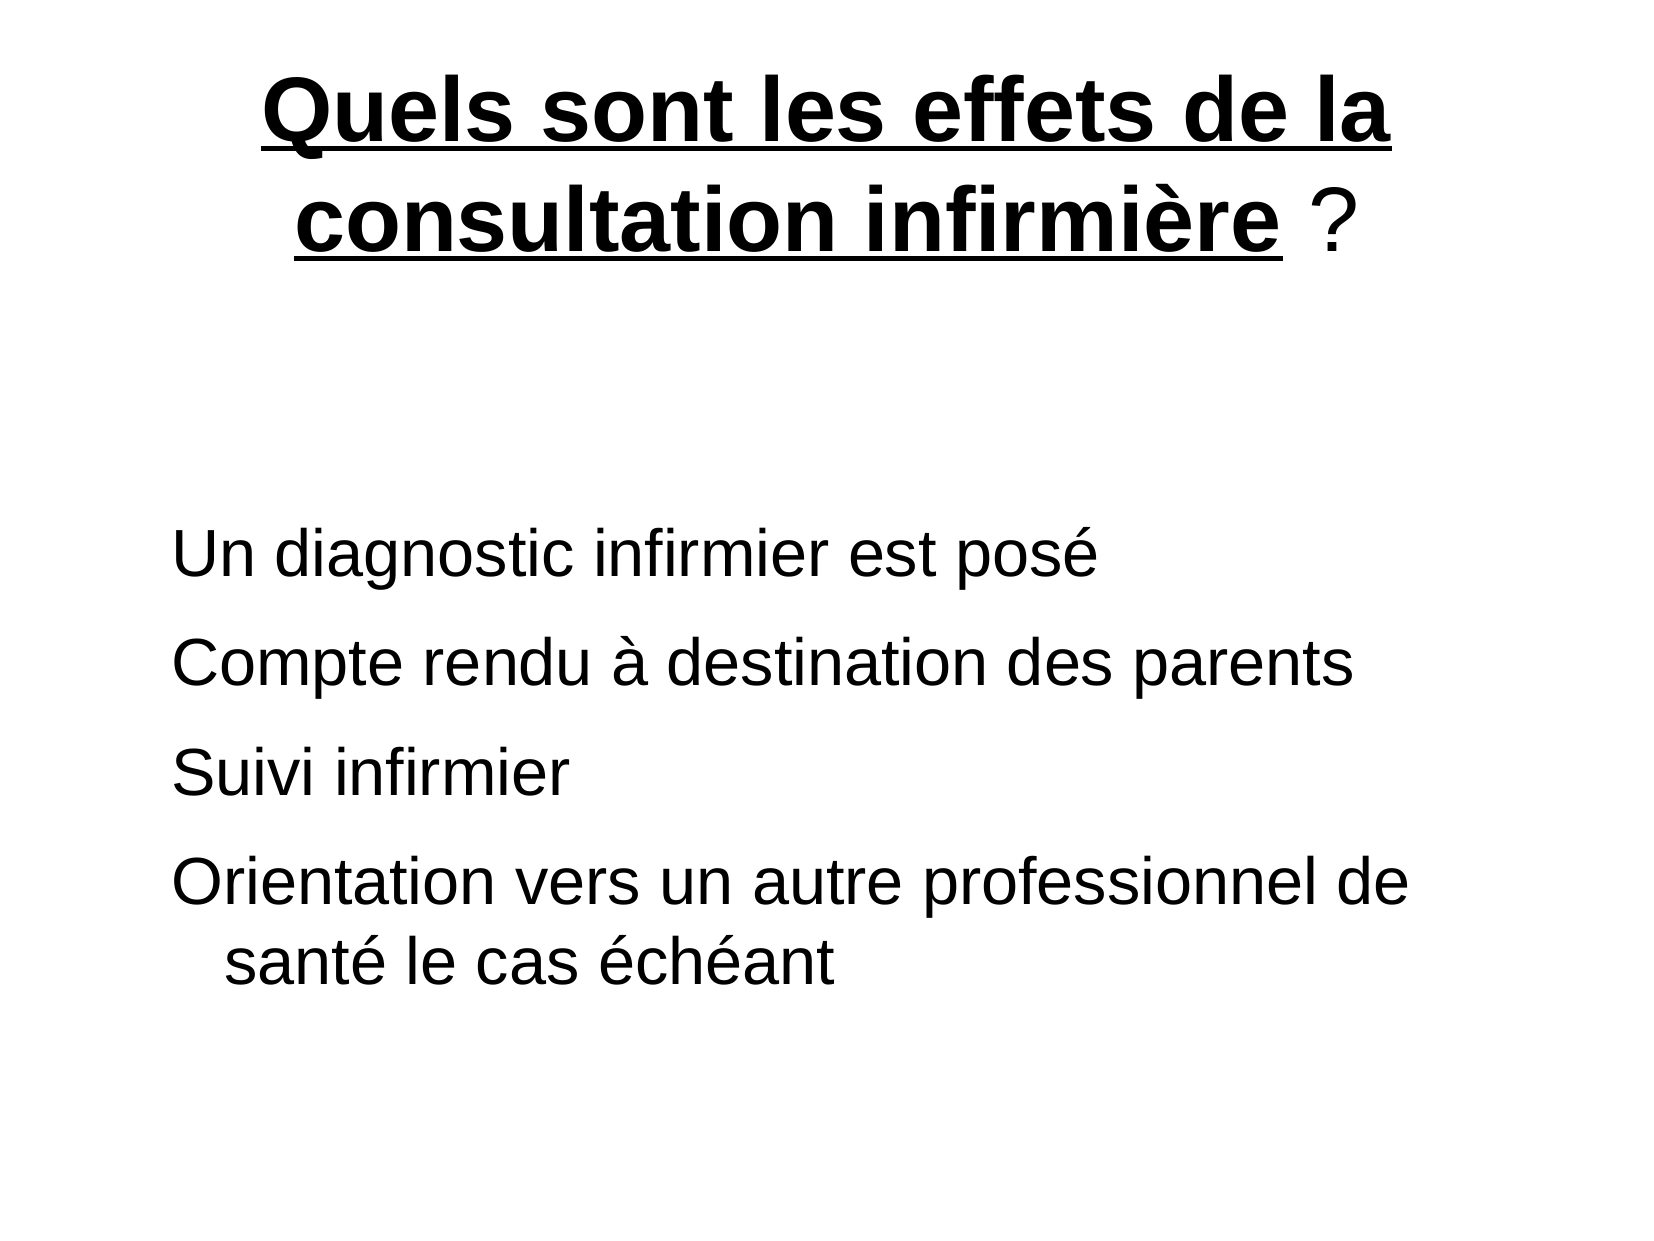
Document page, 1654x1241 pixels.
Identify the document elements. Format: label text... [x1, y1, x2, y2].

list Un diagnostic infirmier est posé Compte rendu à destination des parents Suivi infirmier Orientation vers un autre professionnel de santé le cas échéant [82, 290, 1571, 1109]
title Quels sont les effets de la consultation infirmière ? [82, 49, 1571, 257]
